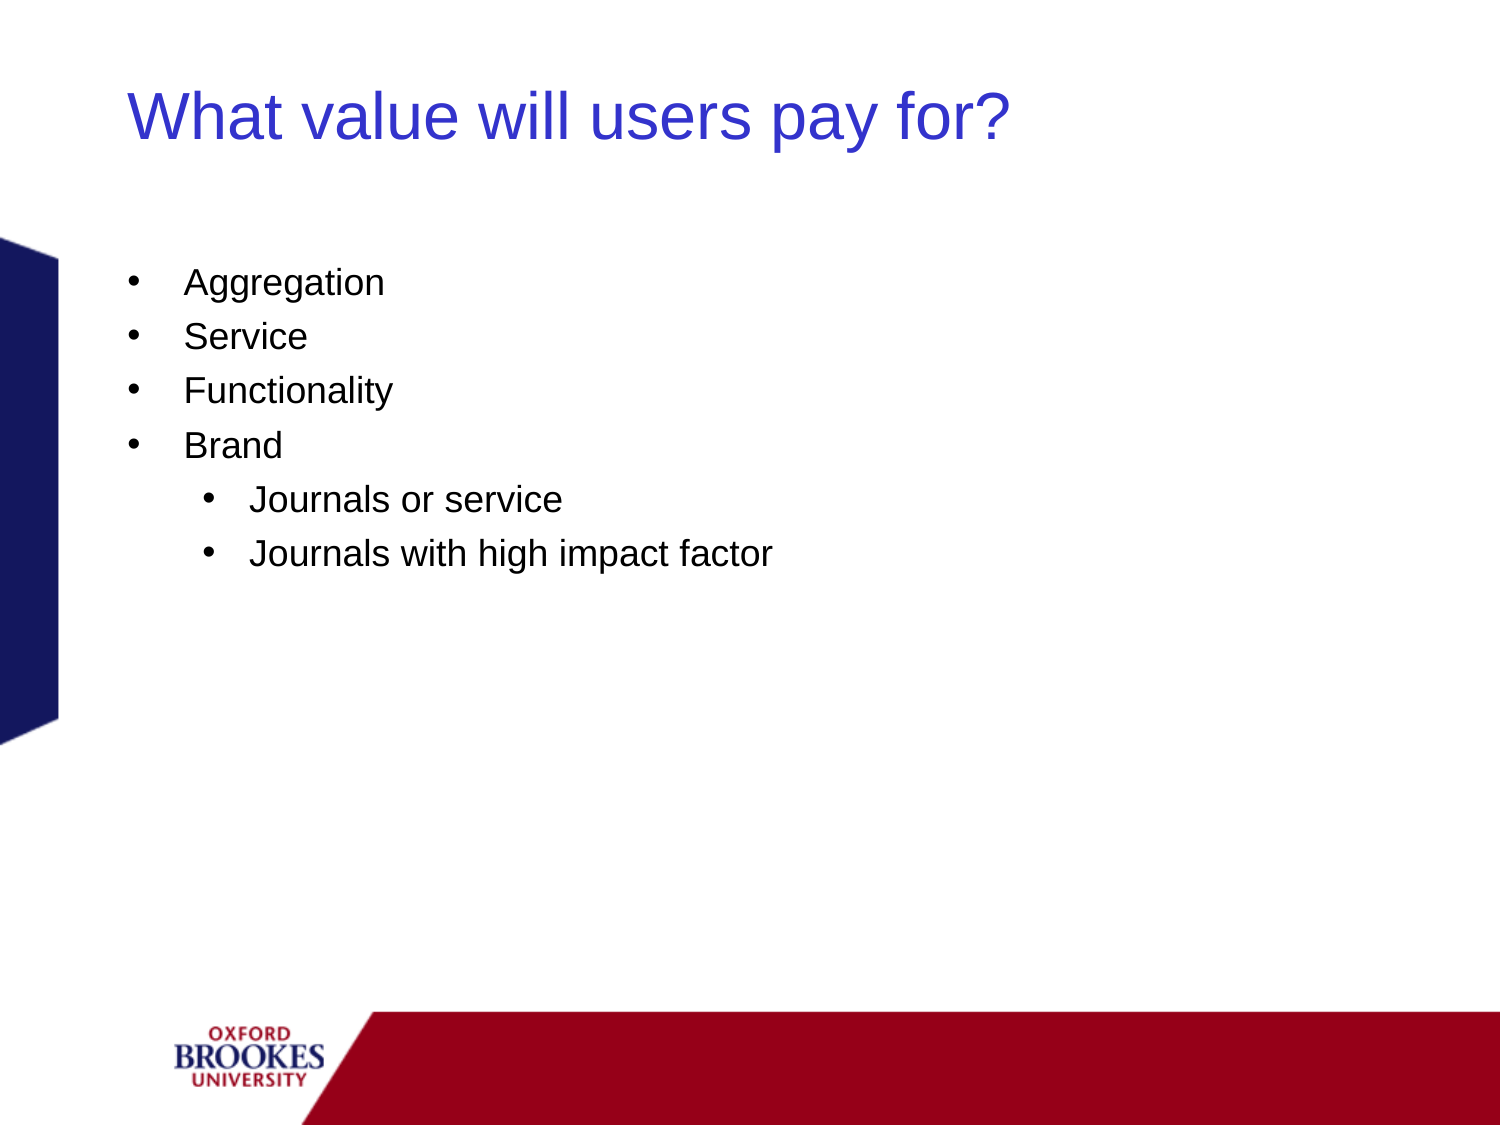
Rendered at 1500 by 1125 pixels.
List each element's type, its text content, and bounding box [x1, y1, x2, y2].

list Aggregation Service Functionality Brand Journals or service Journals with high impact factor [112, 249, 1388, 1001]
picture [0, 0, 1500, 1125]
title What value will users pay for? [112, 56, 1388, 170]
